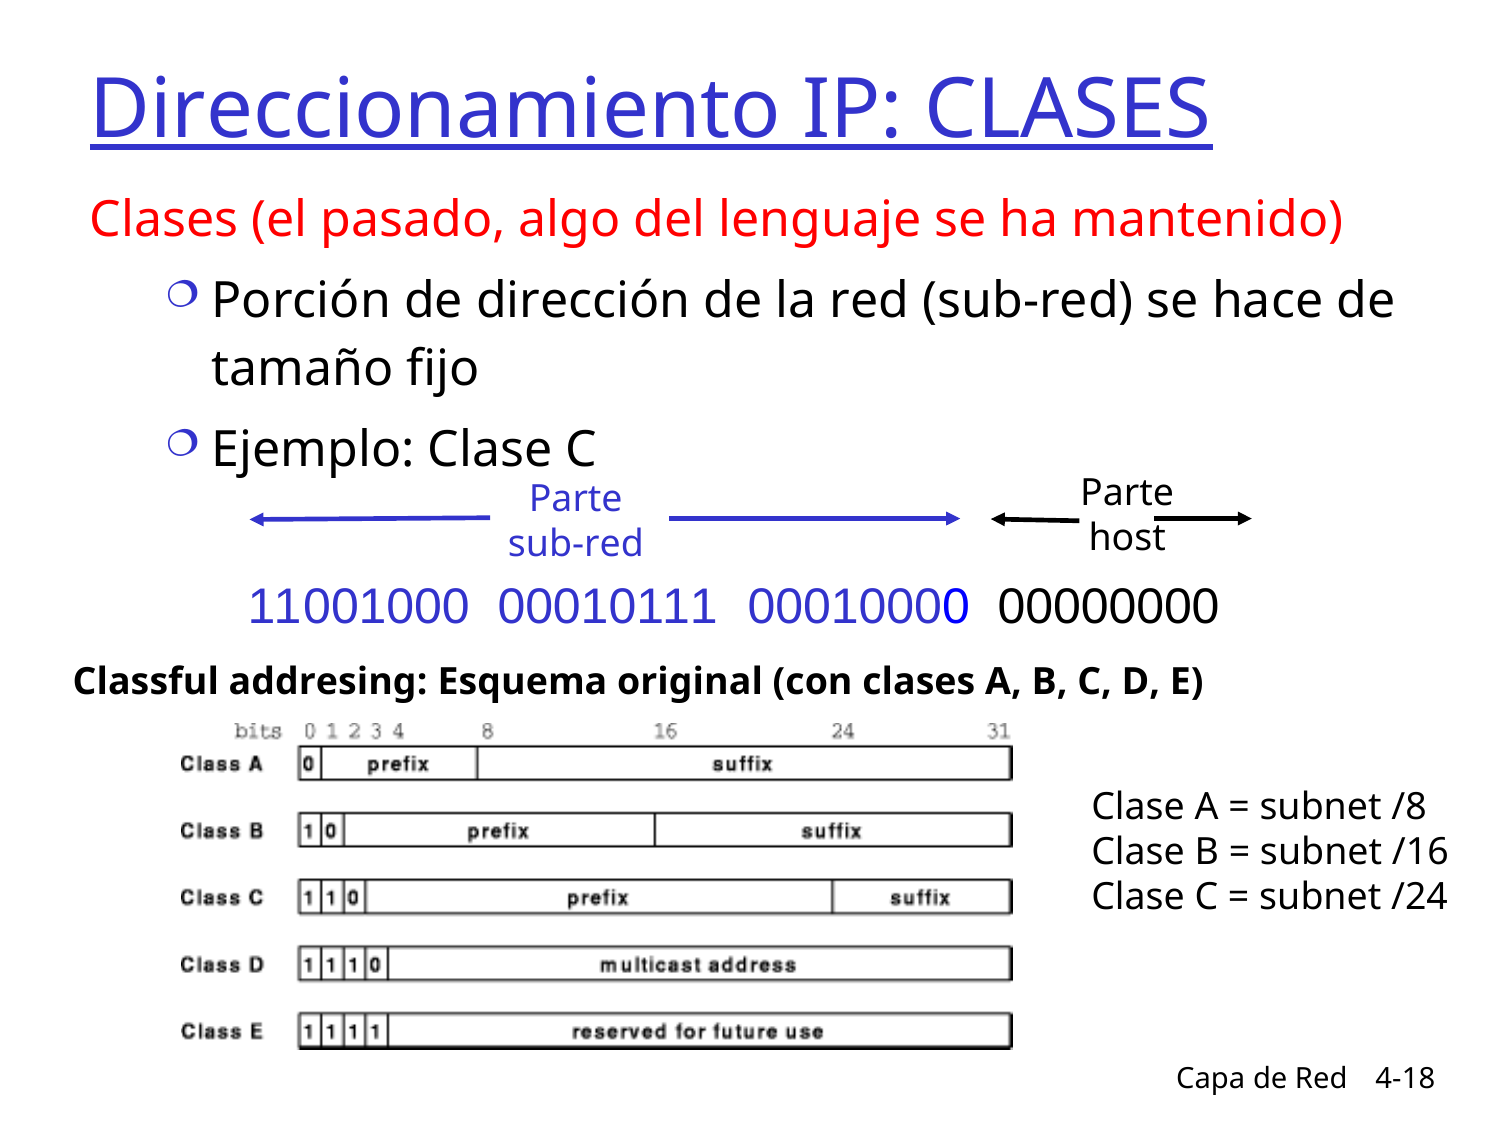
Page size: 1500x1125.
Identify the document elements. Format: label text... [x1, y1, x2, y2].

picture [181, 723, 1013, 1051]
text_box Clase A = subnet /8 Clase B = subnet /16 Clase C = subnet /24 [1076, 774, 1465, 925]
text_box Classful addresing: Esquema original (con clases A, B, C, D, E) [57, 649, 1426, 710]
title Direccionamiento IP: CLASES [75, 15, 1463, 175]
list Clases (el pasado, algo del lenguaje se ha mantenido) Porción de dirección de la red (sub-red) se hace de tamaño fijo Ejemplo: Clase C [75, 175, 1463, 551]
text_box 11001000 00010111 00010000 00000000 [232, 565, 1235, 642]
text_box Parte host [1065, 460, 1190, 567]
text_box Parte sub-red [492, 466, 659, 573]
